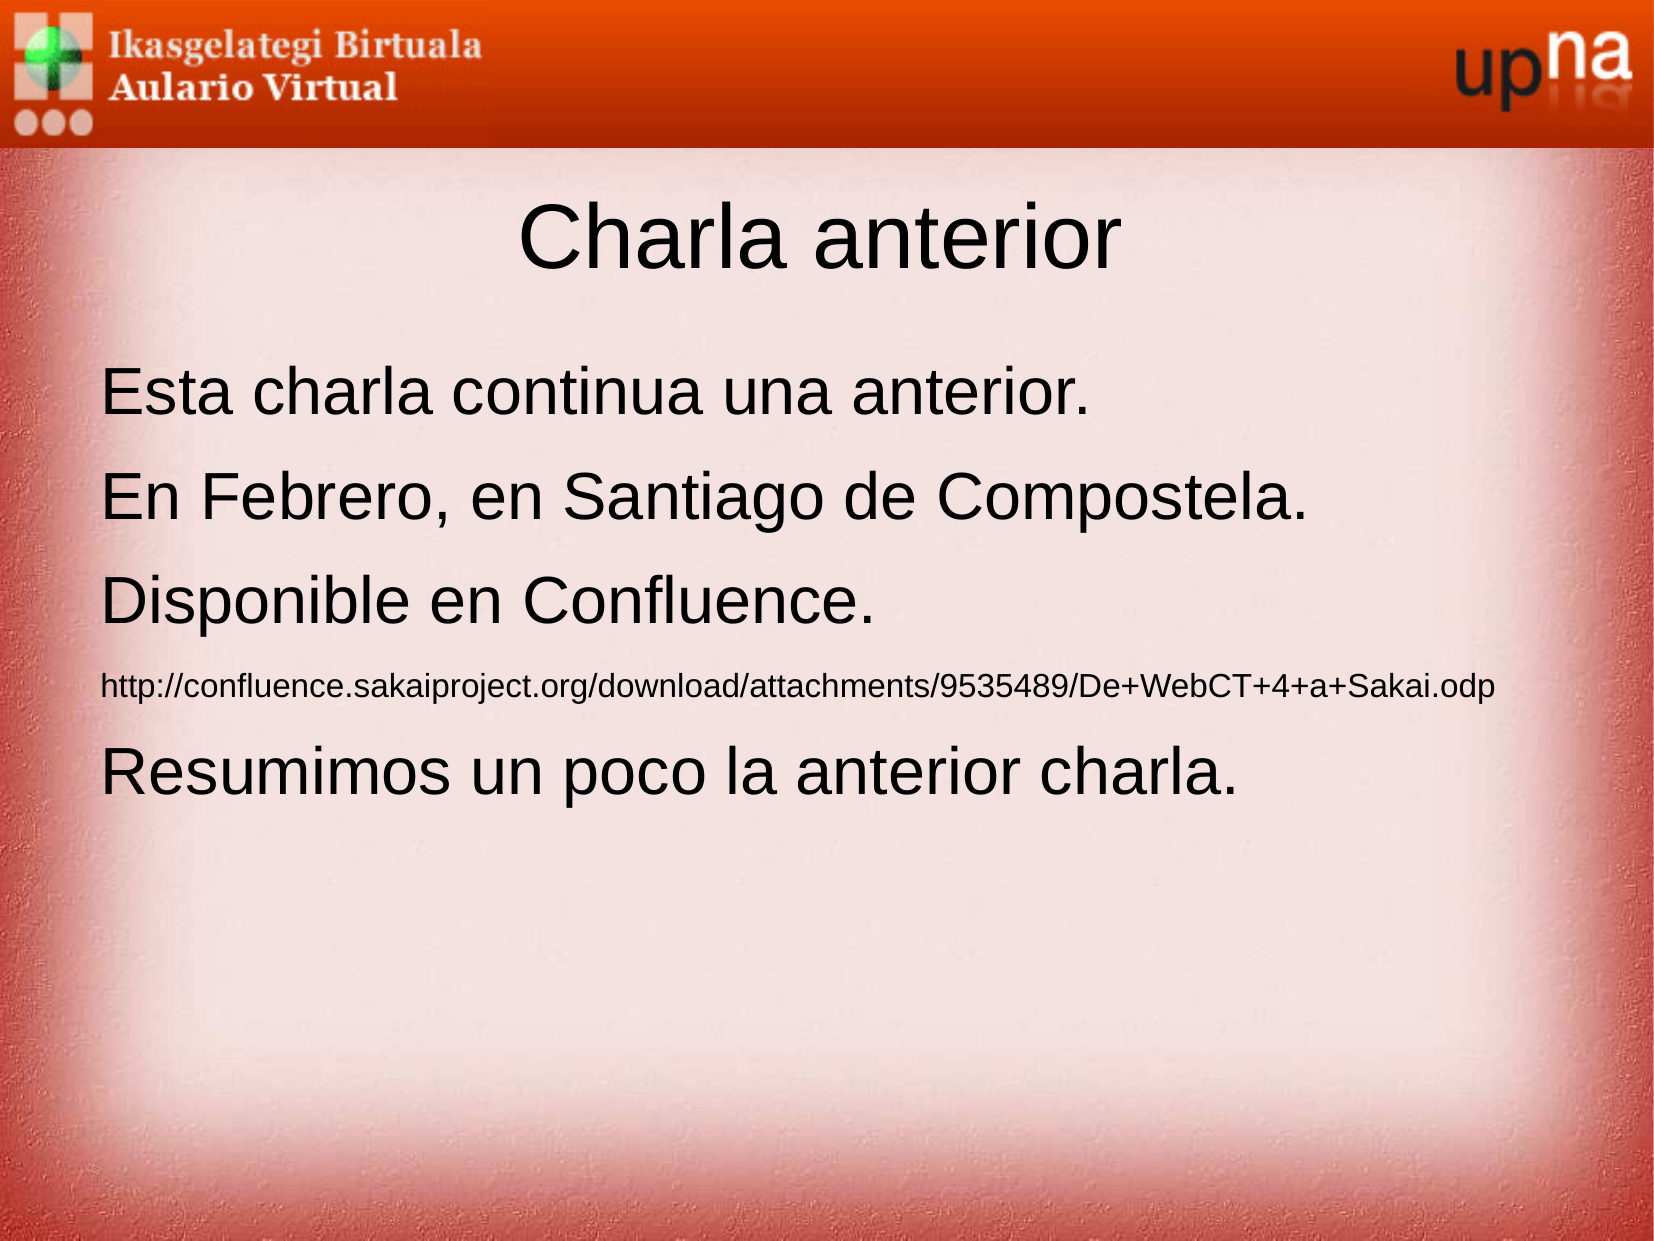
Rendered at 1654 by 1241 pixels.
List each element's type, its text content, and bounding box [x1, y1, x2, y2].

picture [0, 0, 1654, 1241]
title Charla anterior [76, 147, 1565, 326]
list Esta charla continua una anterior. En Febrero, en Santiago de Compostela. Disponible en Confluence. http://confluence.sakaiproject.org/download/attachments/9535489/De+WebCT+4+a+Sakai.odp Resumimos un poco la anterior charla. [82, 354, 1571, 1094]
